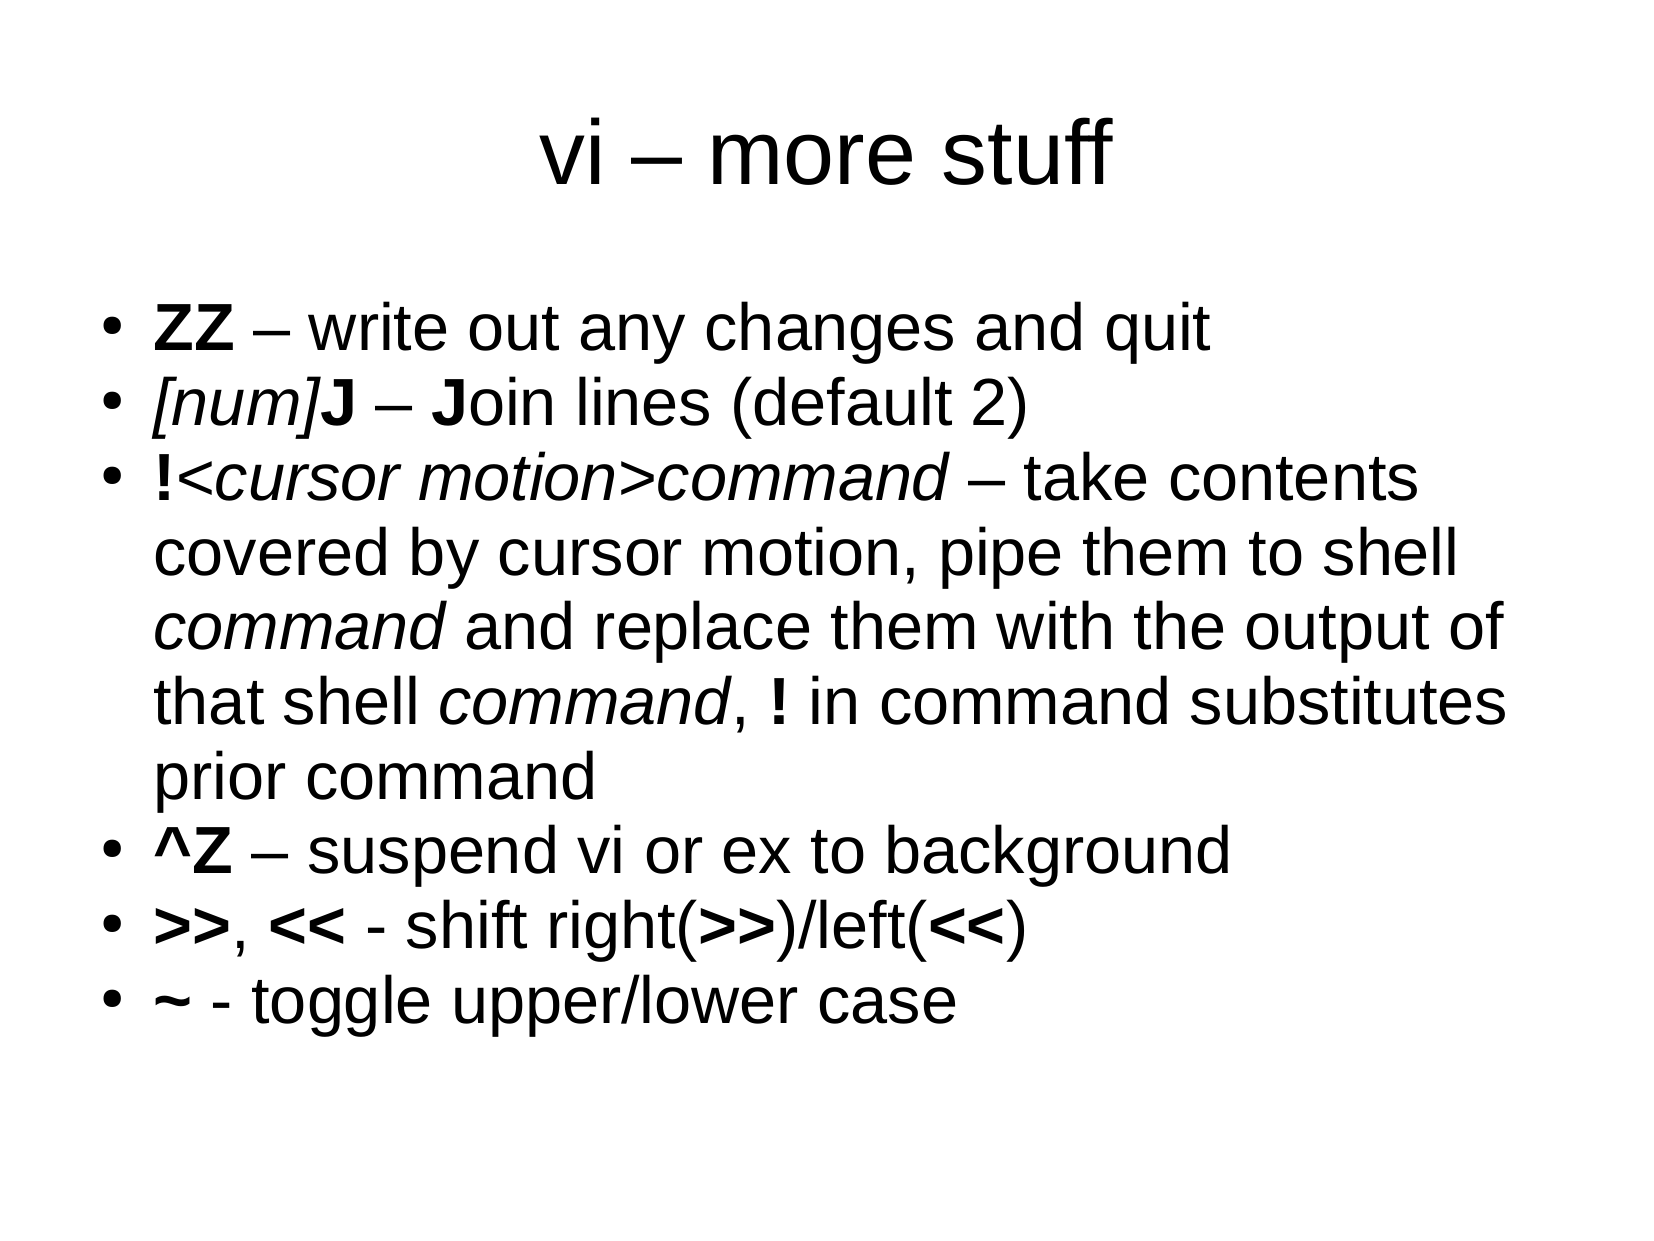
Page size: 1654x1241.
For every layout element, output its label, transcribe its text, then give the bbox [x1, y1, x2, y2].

title vi – more stuff [82, 56, 1571, 250]
list ZZ – write out any changes and quit [num]J – Join lines (default 2) !<cursor motion>command – take contents covered by cursor motion, pipe them to shell command and replace them with the output of that shell command, ! in command substitutes prior command ^Z – suspend vi or ex to background >>, << - shift right(>>)/left(<<) ~ - toggle upper/lower case [82, 290, 1571, 1094]
